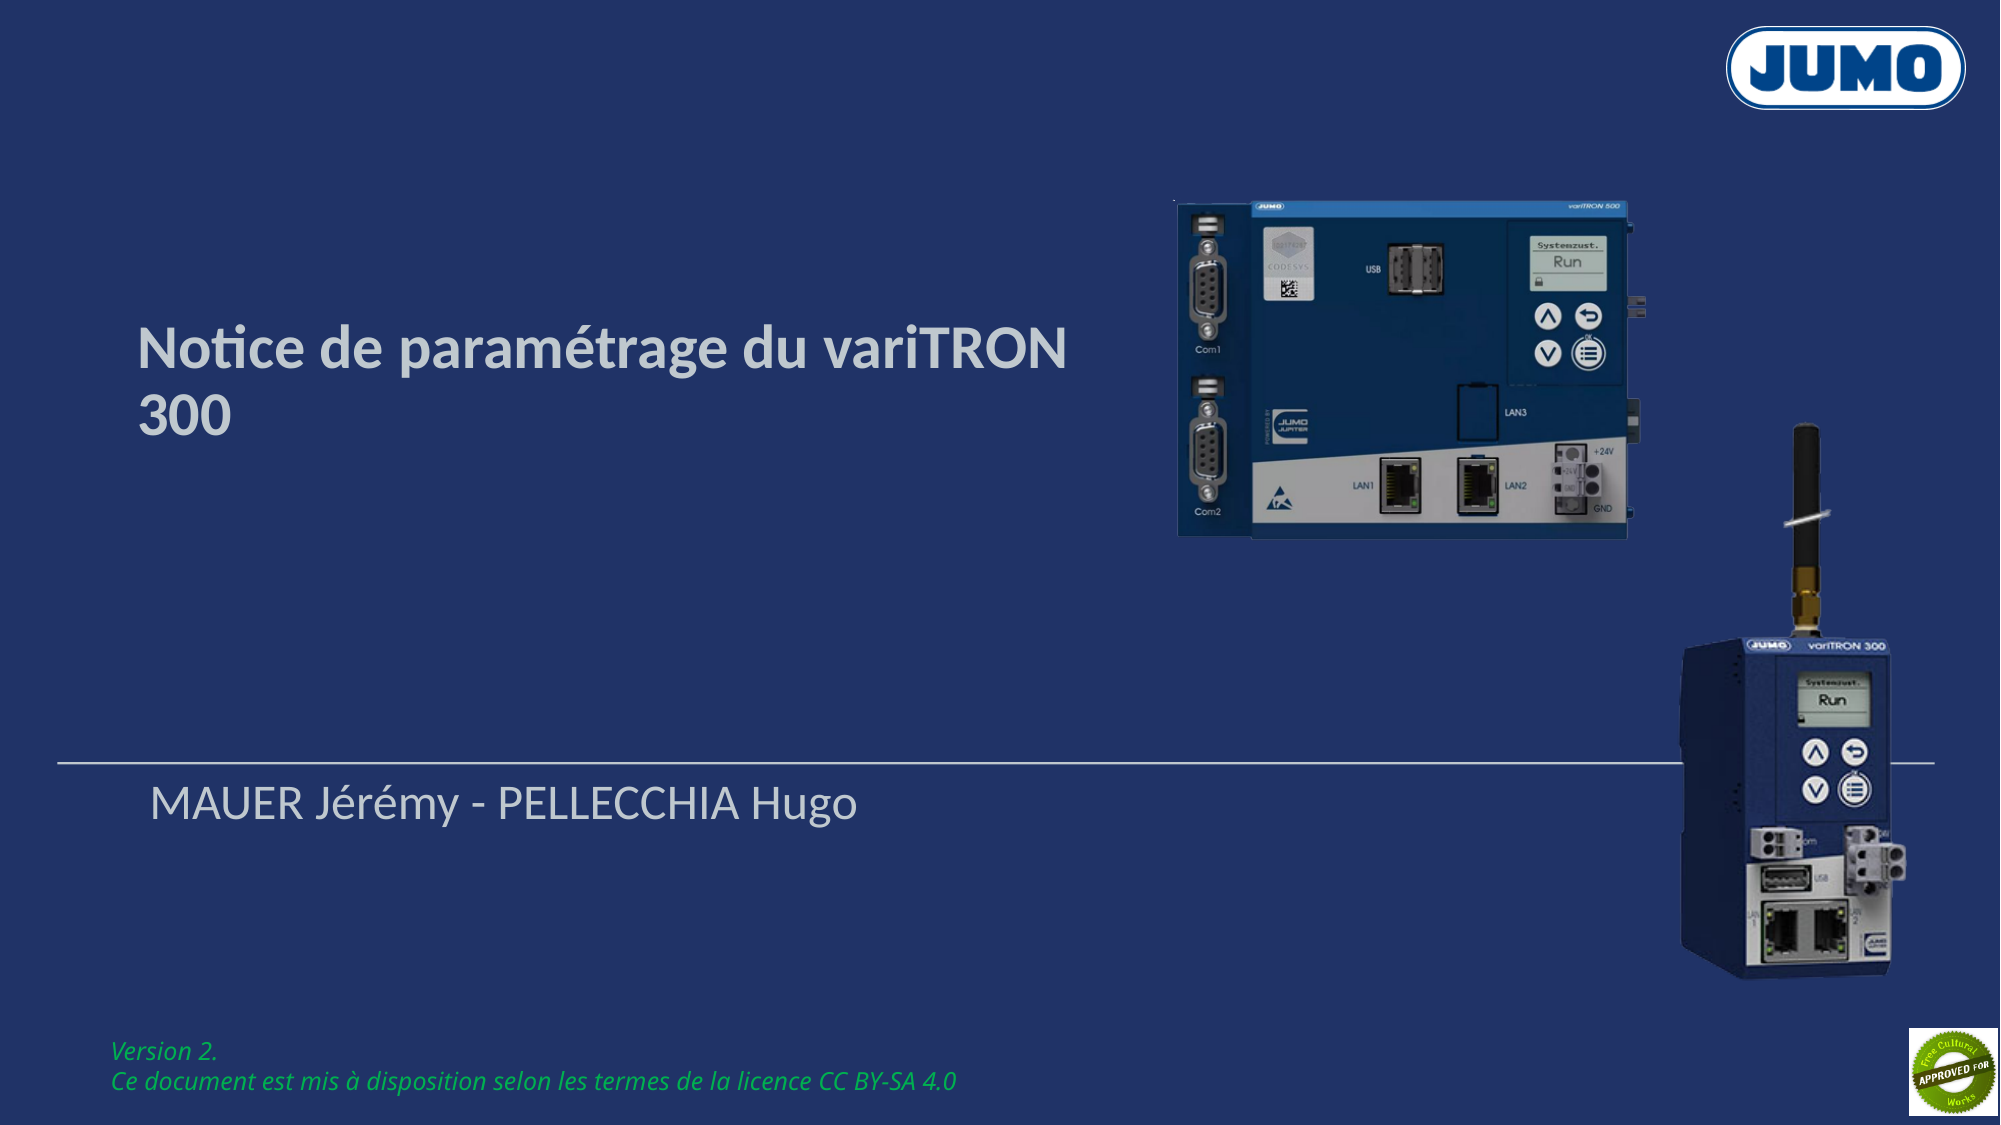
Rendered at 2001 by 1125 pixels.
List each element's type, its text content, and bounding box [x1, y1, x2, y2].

list MAUER Jérémy - PELLECCHIA Hugo [134, 768, 1072, 839]
picture [1071, 188, 1998, 1116]
picture [1726, 26, 1966, 110]
title Notice de paramétrage du variTRON 300 [122, 305, 1071, 457]
text_box Version 2. Ce document est mis à disposition selon les termes de la licence CC BY-SA 4.0 [95, 1028, 980, 1103]
